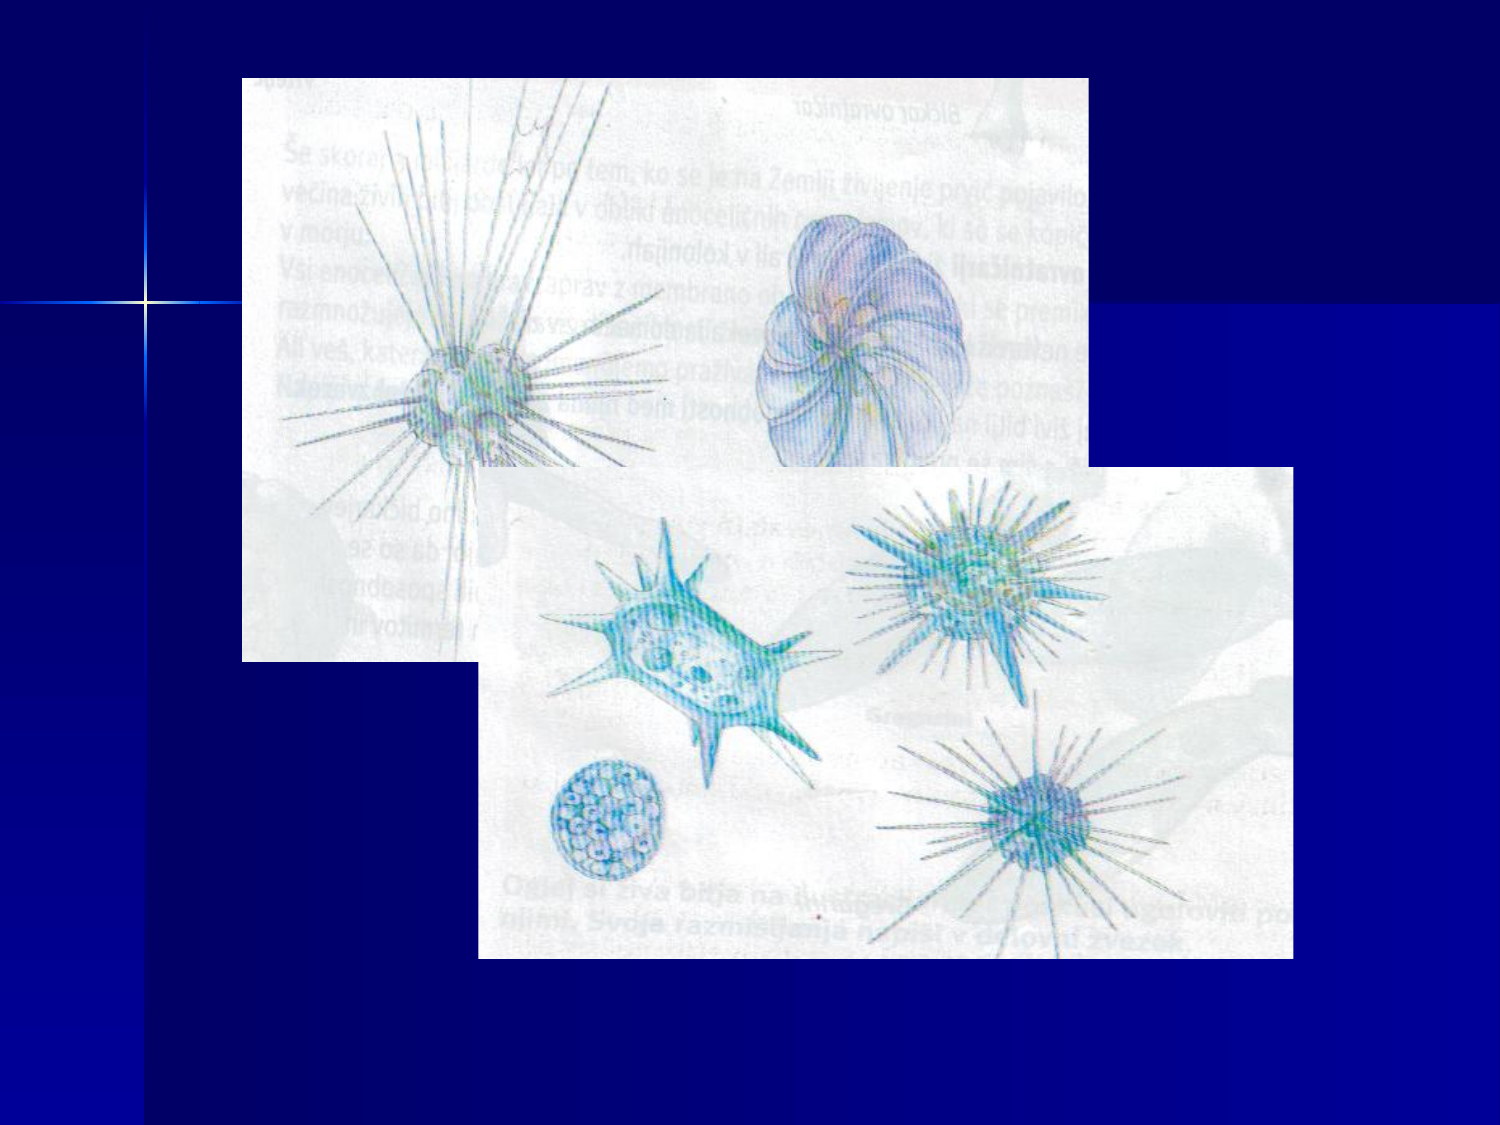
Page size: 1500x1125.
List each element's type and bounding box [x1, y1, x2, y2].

picture [242, 78, 1294, 959]
